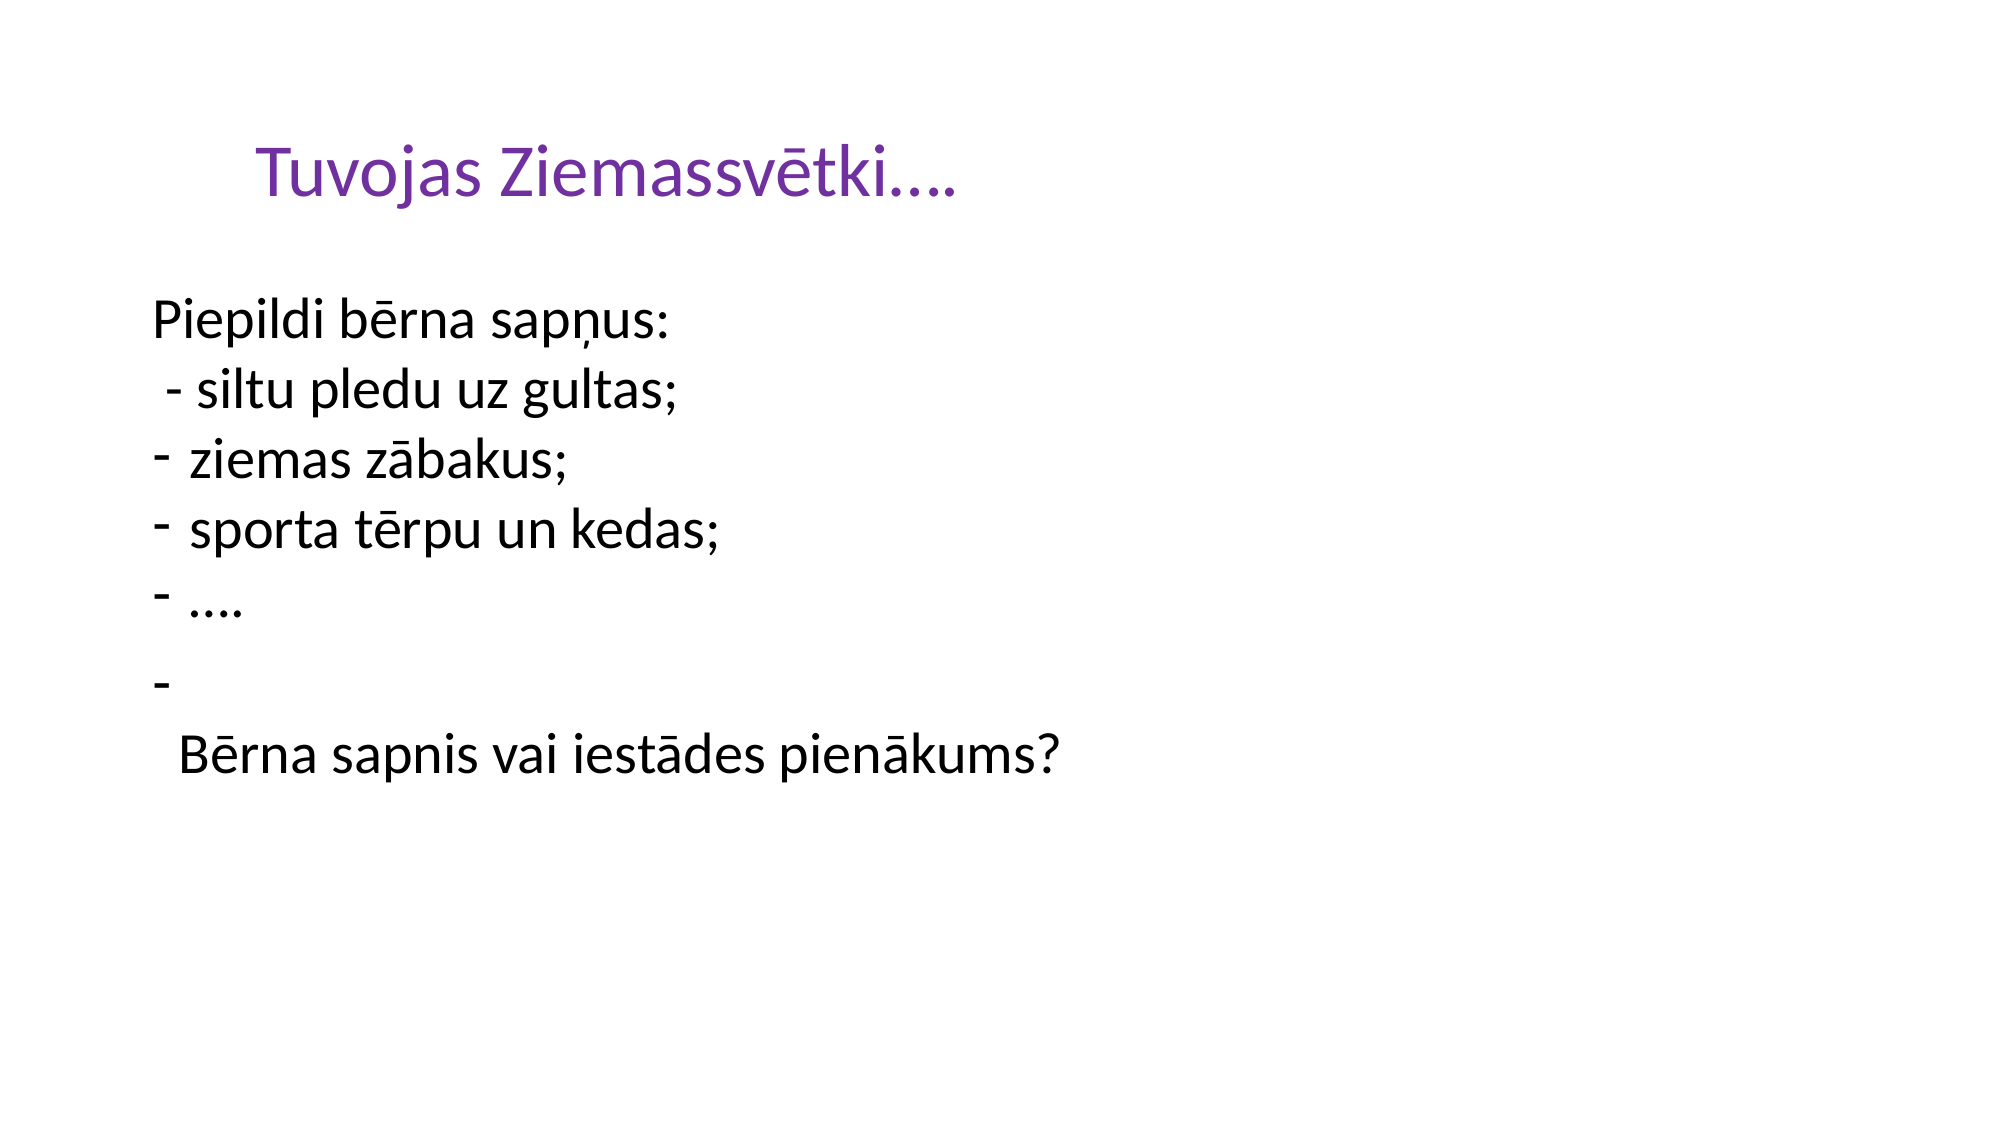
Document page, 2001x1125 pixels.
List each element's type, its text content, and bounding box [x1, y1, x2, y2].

list Tuvojas Ziemassvētki…. Piepildi bērna sapņus: - siltu pledu uz gultas; ziemas zābakus; sporta tērpu un kedas; …. Bērna sapnis vai iestādes pienākums? [137, 138, 1863, 1014]
